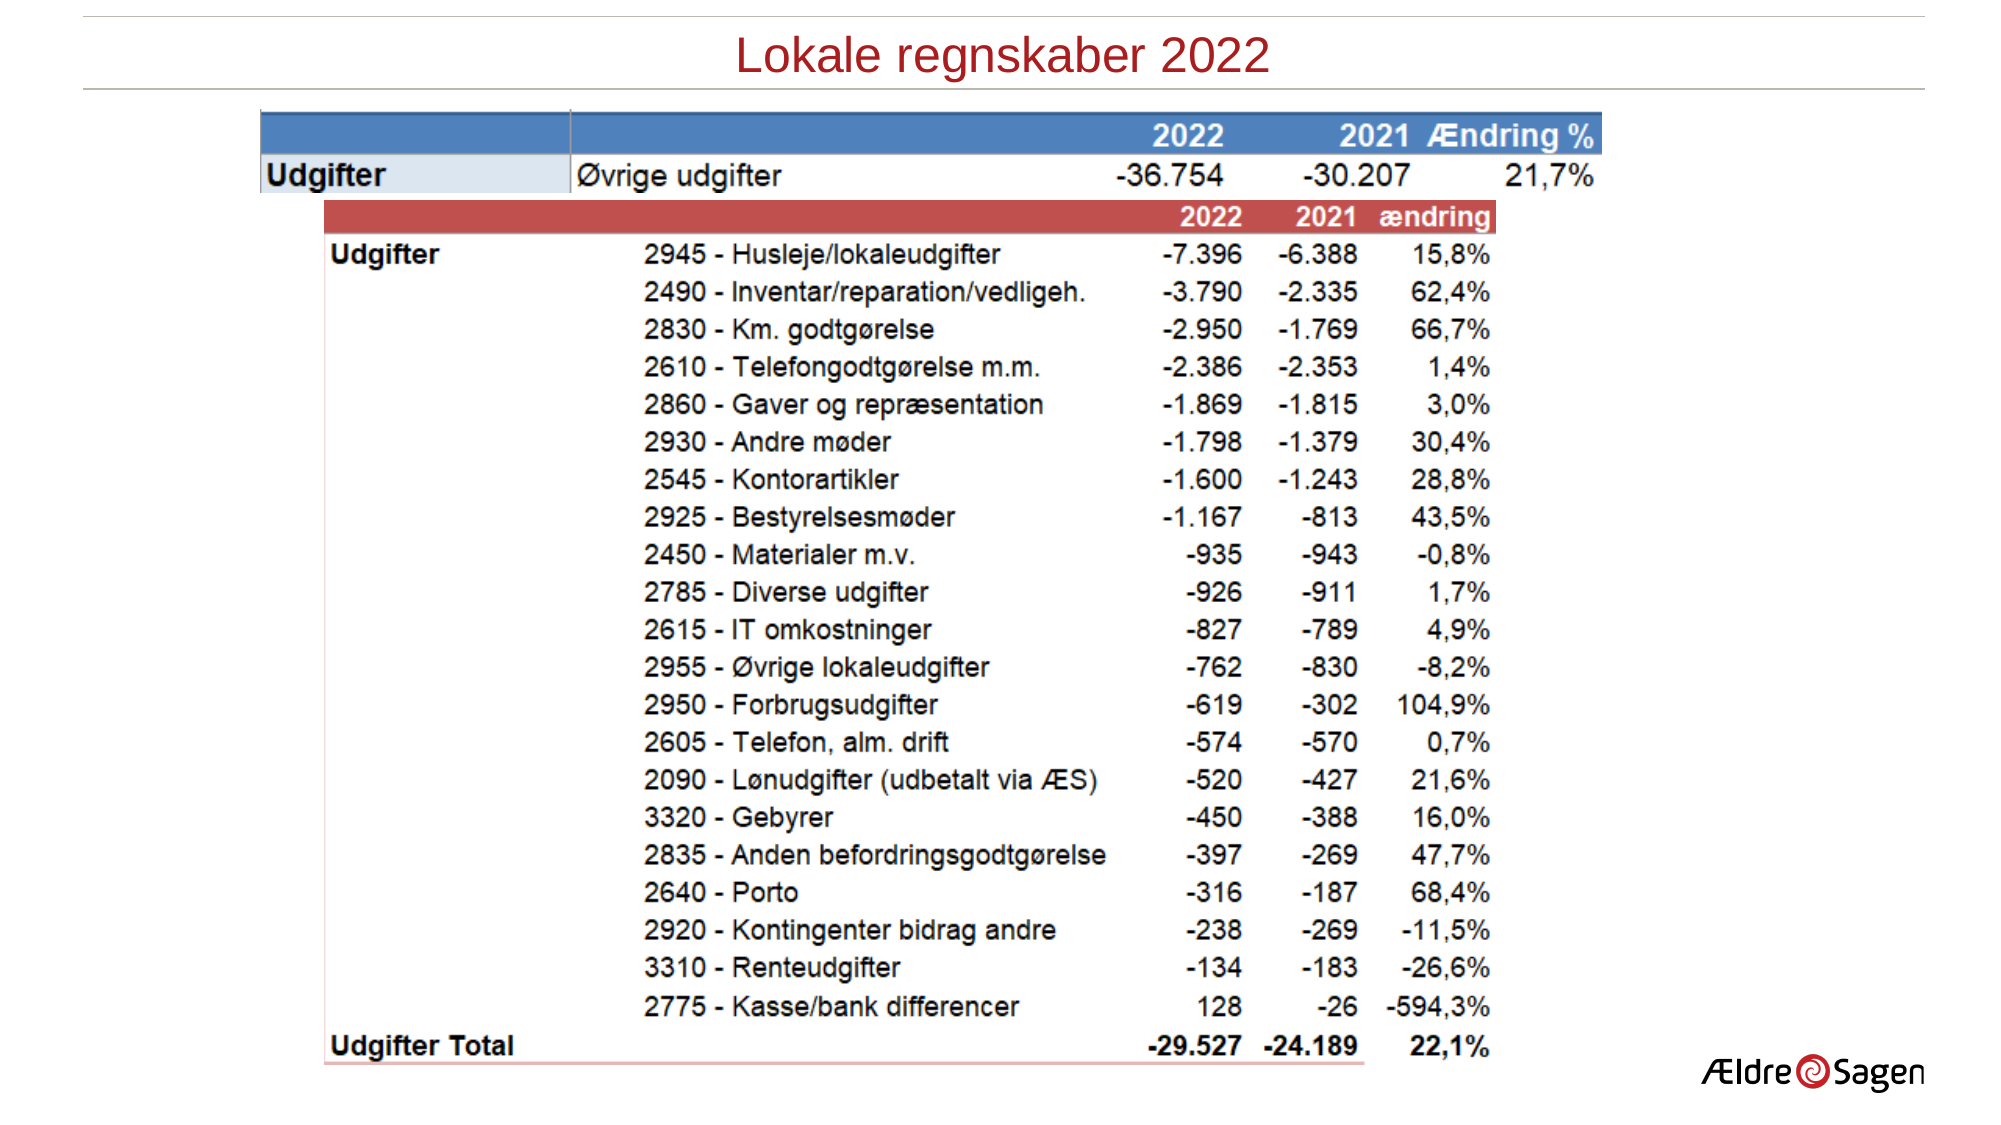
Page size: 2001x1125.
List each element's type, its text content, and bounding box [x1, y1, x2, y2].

picture [324, 200, 1496, 1065]
picture [260, 109, 1602, 193]
text_box Lokale regnskaber 2022 [82, 14, 1925, 92]
